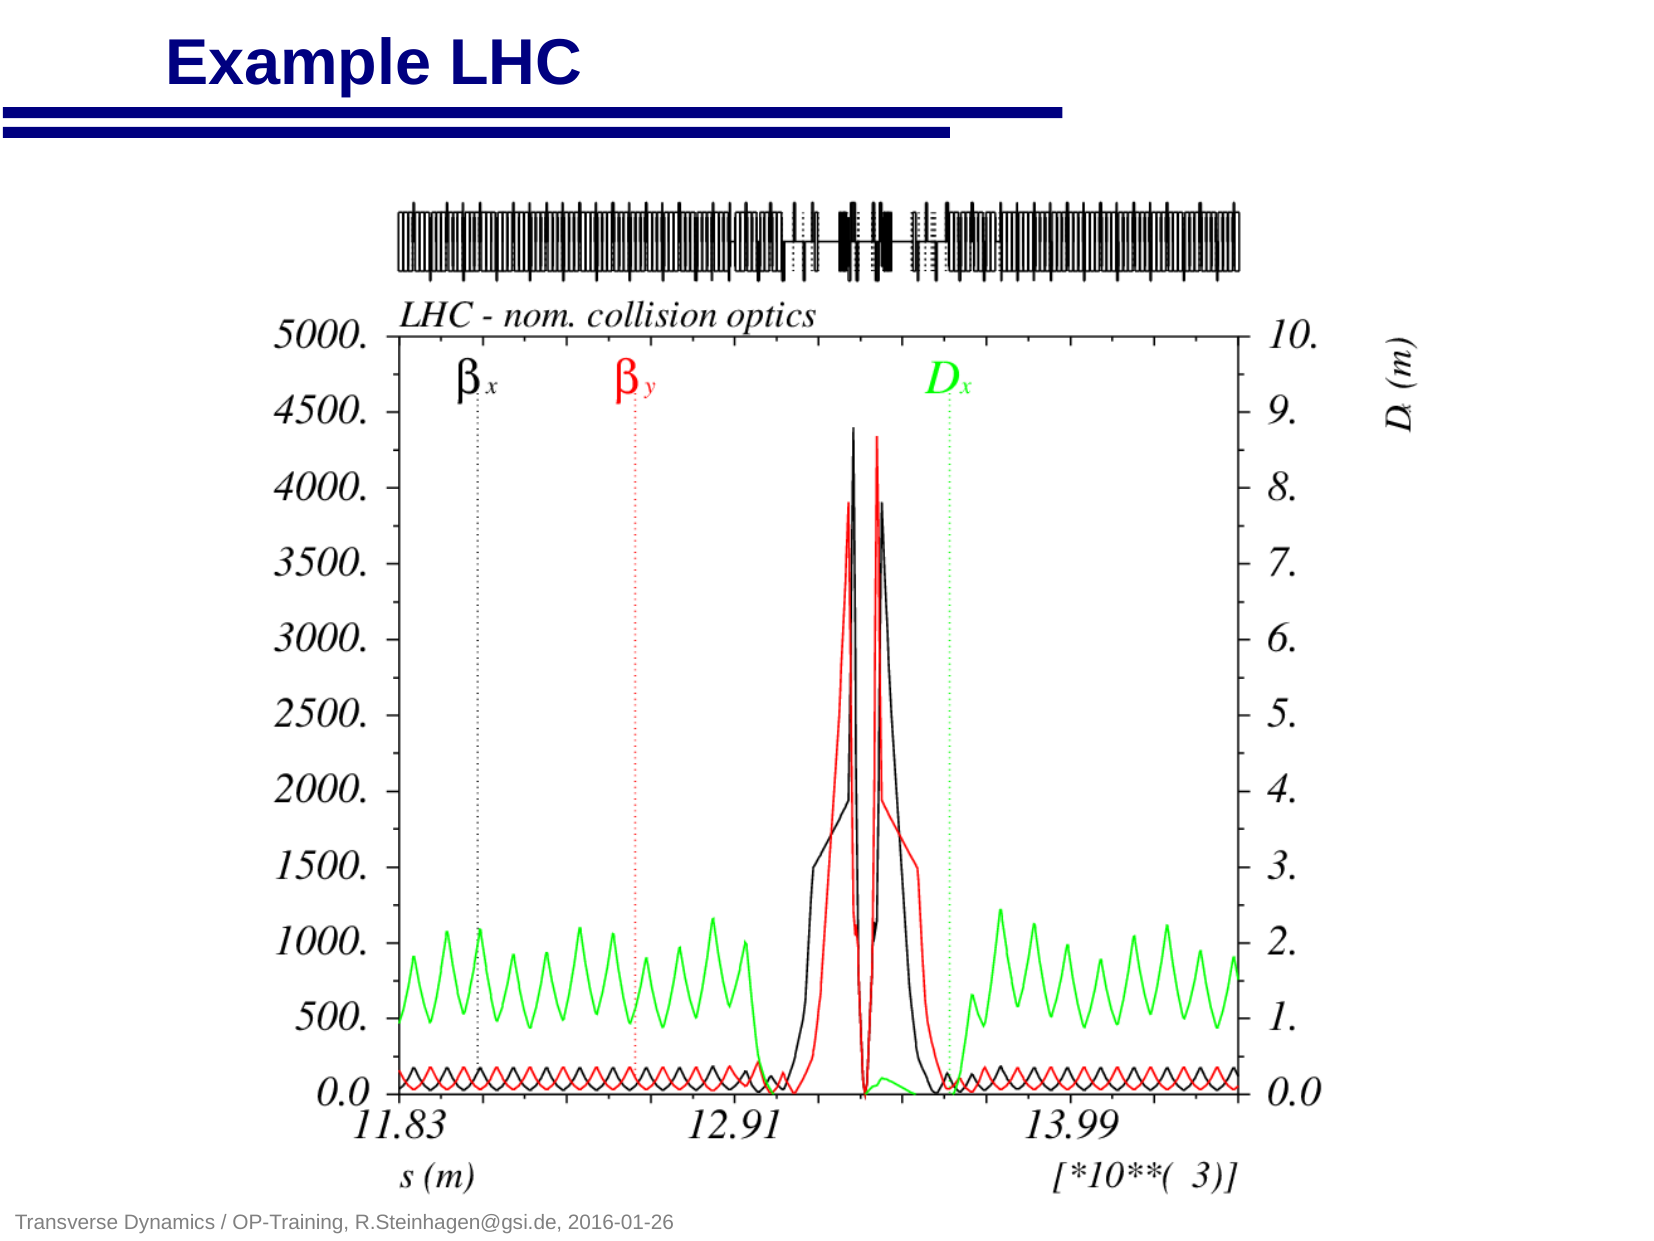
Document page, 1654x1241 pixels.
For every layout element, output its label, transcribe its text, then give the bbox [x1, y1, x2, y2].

picture [260, 192, 1432, 1205]
title Example LHC [165, 0, 1323, 124]
